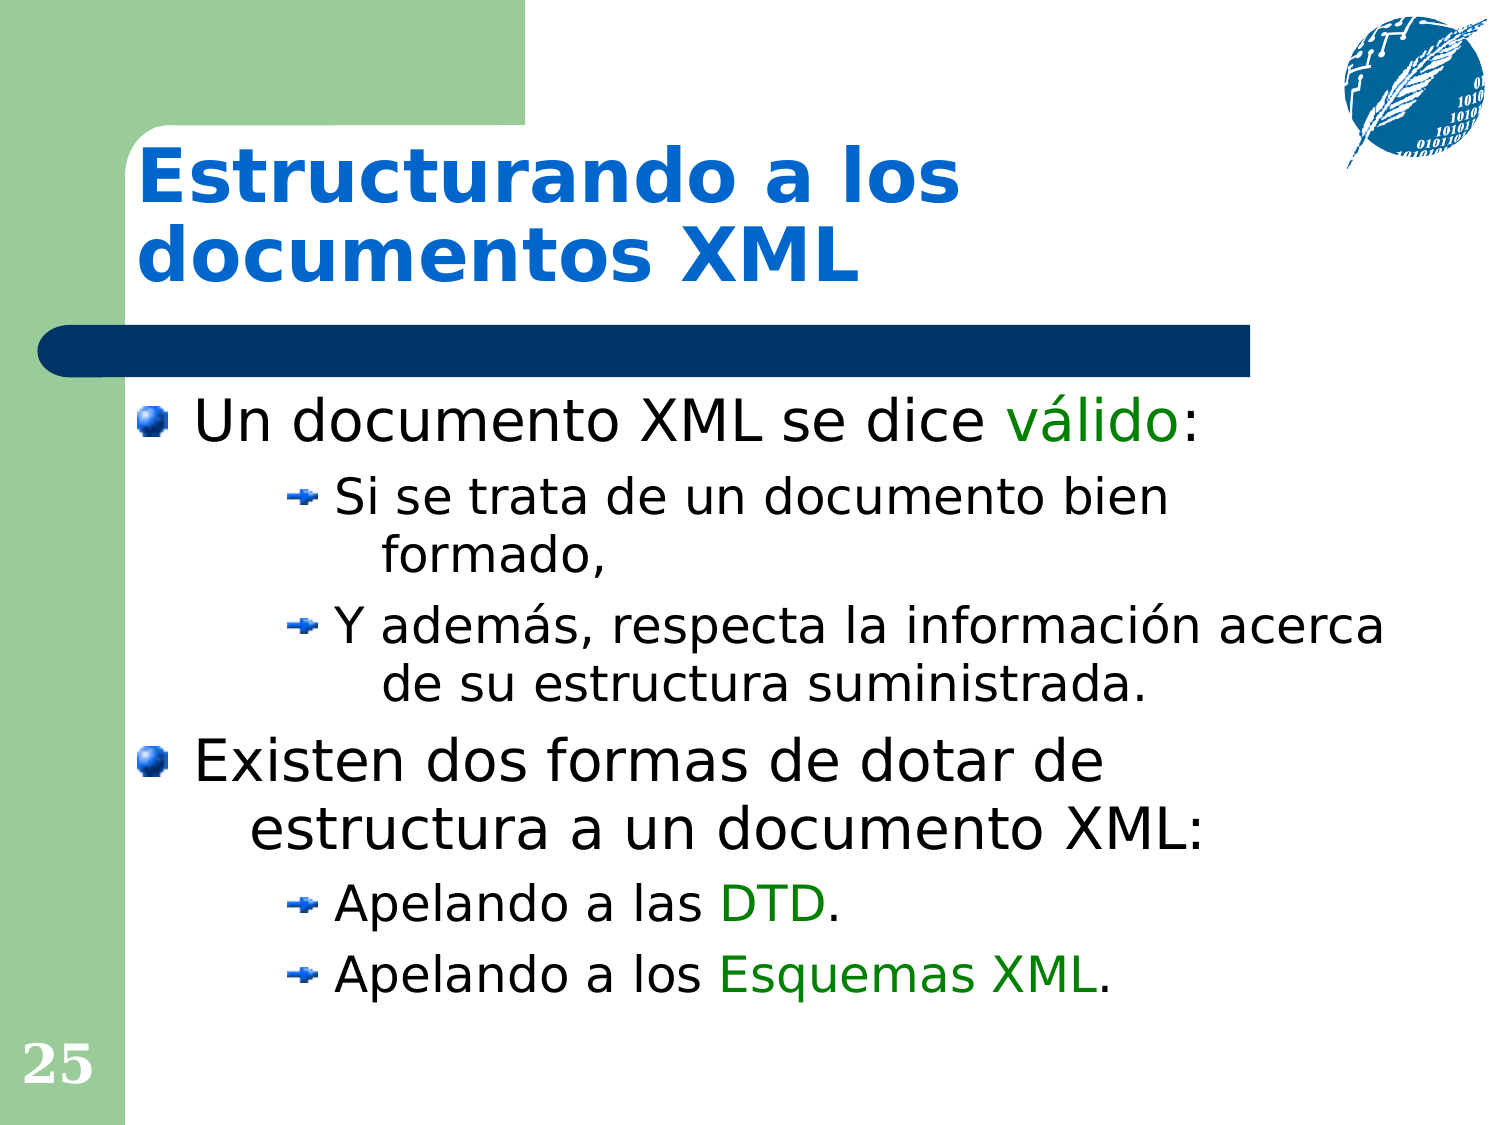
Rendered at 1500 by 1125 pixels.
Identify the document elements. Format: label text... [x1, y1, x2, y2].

picture [1433, 139, 1440, 147]
picture [1341, 15, 1487, 172]
picture [1427, 138, 1431, 148]
picture [1436, 127, 1450, 136]
list Un documento XML se dice válido: Si se trata de un documento bien formado, Y además, respecta la información acerca de su estructura suministrada. Existen dos formas de dotar de estructura a un documento XML: Apelando a las DTD. Apelando a los Esquemas XML. [137, 387, 1400, 1045]
title Estructurando a los documentos XML [136, 135, 1414, 302]
picture [1416, 140, 1425, 149]
